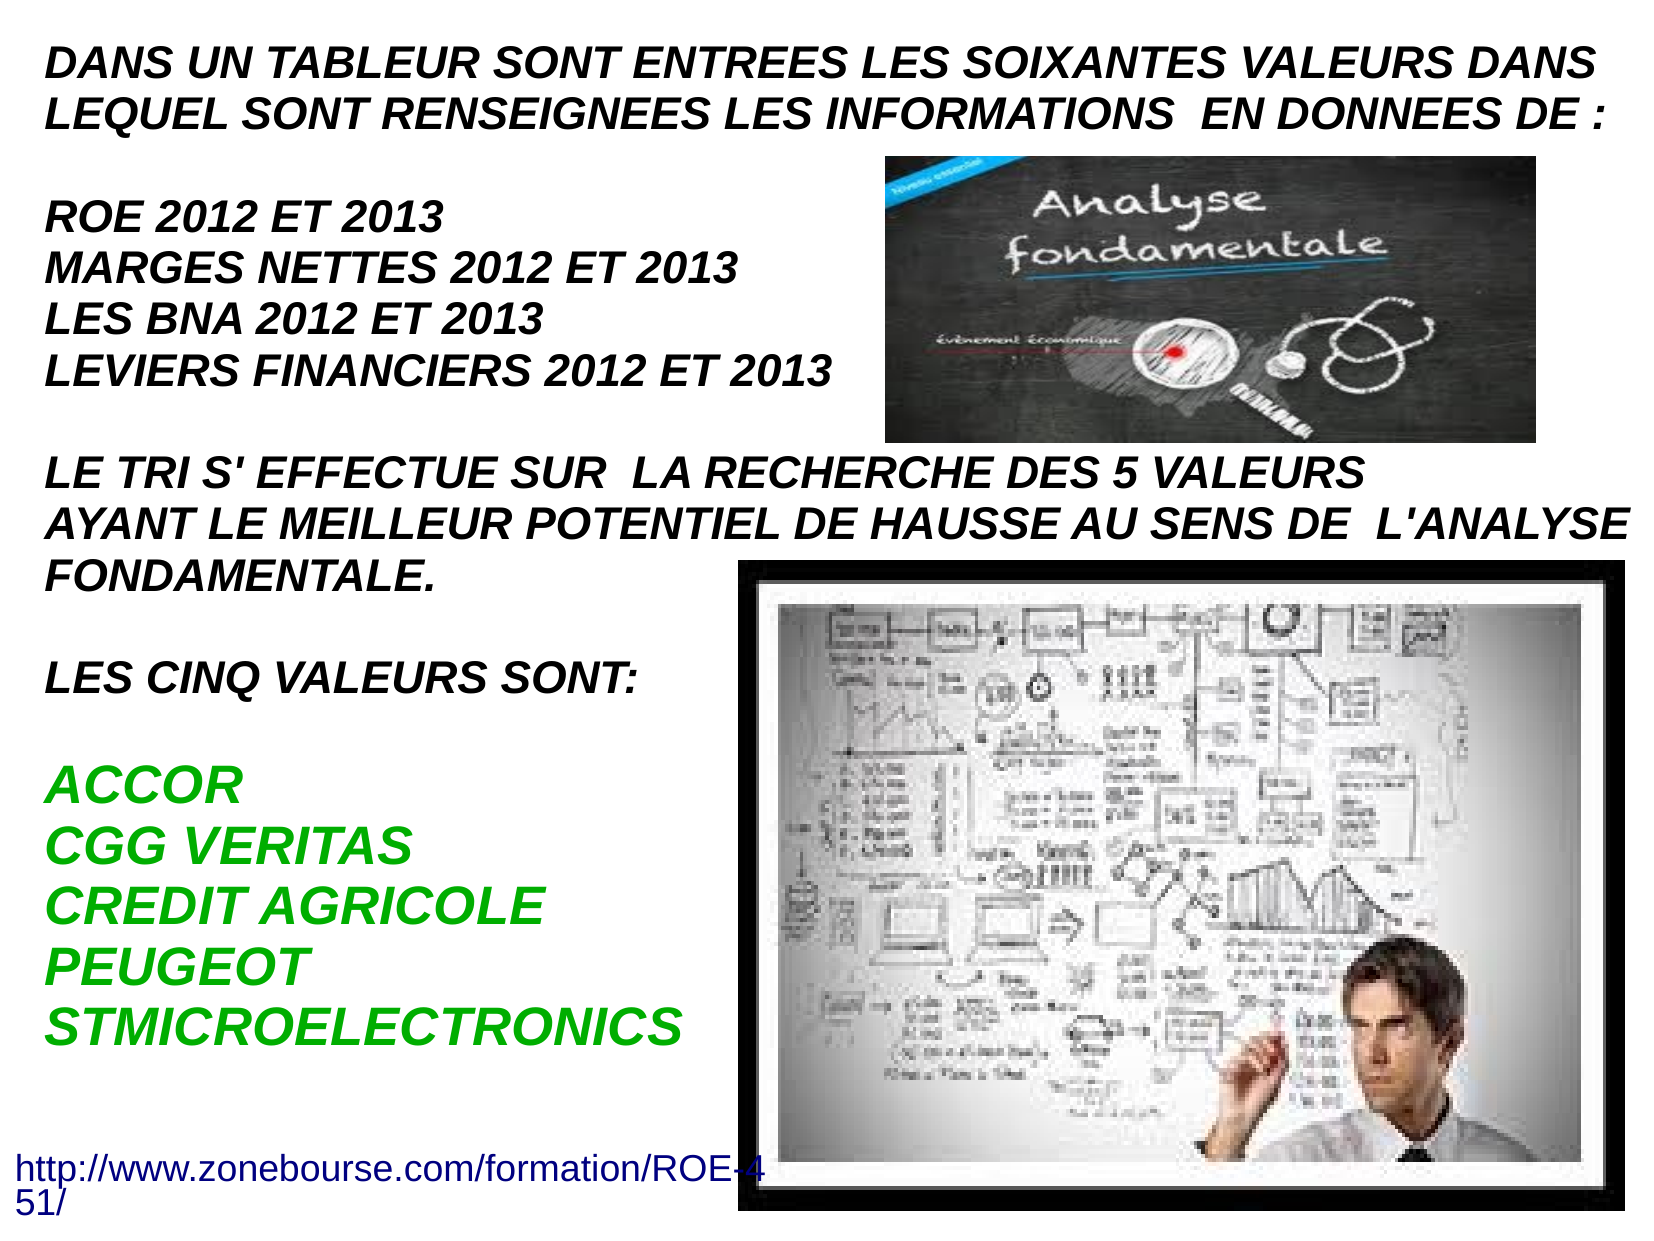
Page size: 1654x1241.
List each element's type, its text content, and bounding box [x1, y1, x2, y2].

text_box DANS UN TABLEUR SONT ENTREES LES SOIXANTES VALEURS DANS LEQUEL SONT RENSEIGNEES LES INFORMATIONS EN DONNEES DE : ROE 2012 ET 2013 MARGES NETTES 2012 ET 2013 LES BNA 2012 ET 2013 LEVIERS FINANCIERS 2012 ET 2013 LE TRI S' EFFECTUE SUR LA RECHERCHE DES 5 VALEURS AYANT LE MEILLEUR POTENTIEL DE HAUSSE AU SENS DE L'ANALYSE FONDAMENTALE. LES CINQ VALEURS SONT: ACCOR CGG VERITAS CREDIT AGRICOLE PEUGEOT STMICROELECTRONICS [29, 29, 1654, 1229]
picture [885, 156, 984, 195]
text_box http://www.zonebourse.com/formation/ROE-451/ [0, 1139, 798, 1211]
picture [738, 560, 1625, 1211]
picture [885, 156, 1536, 443]
